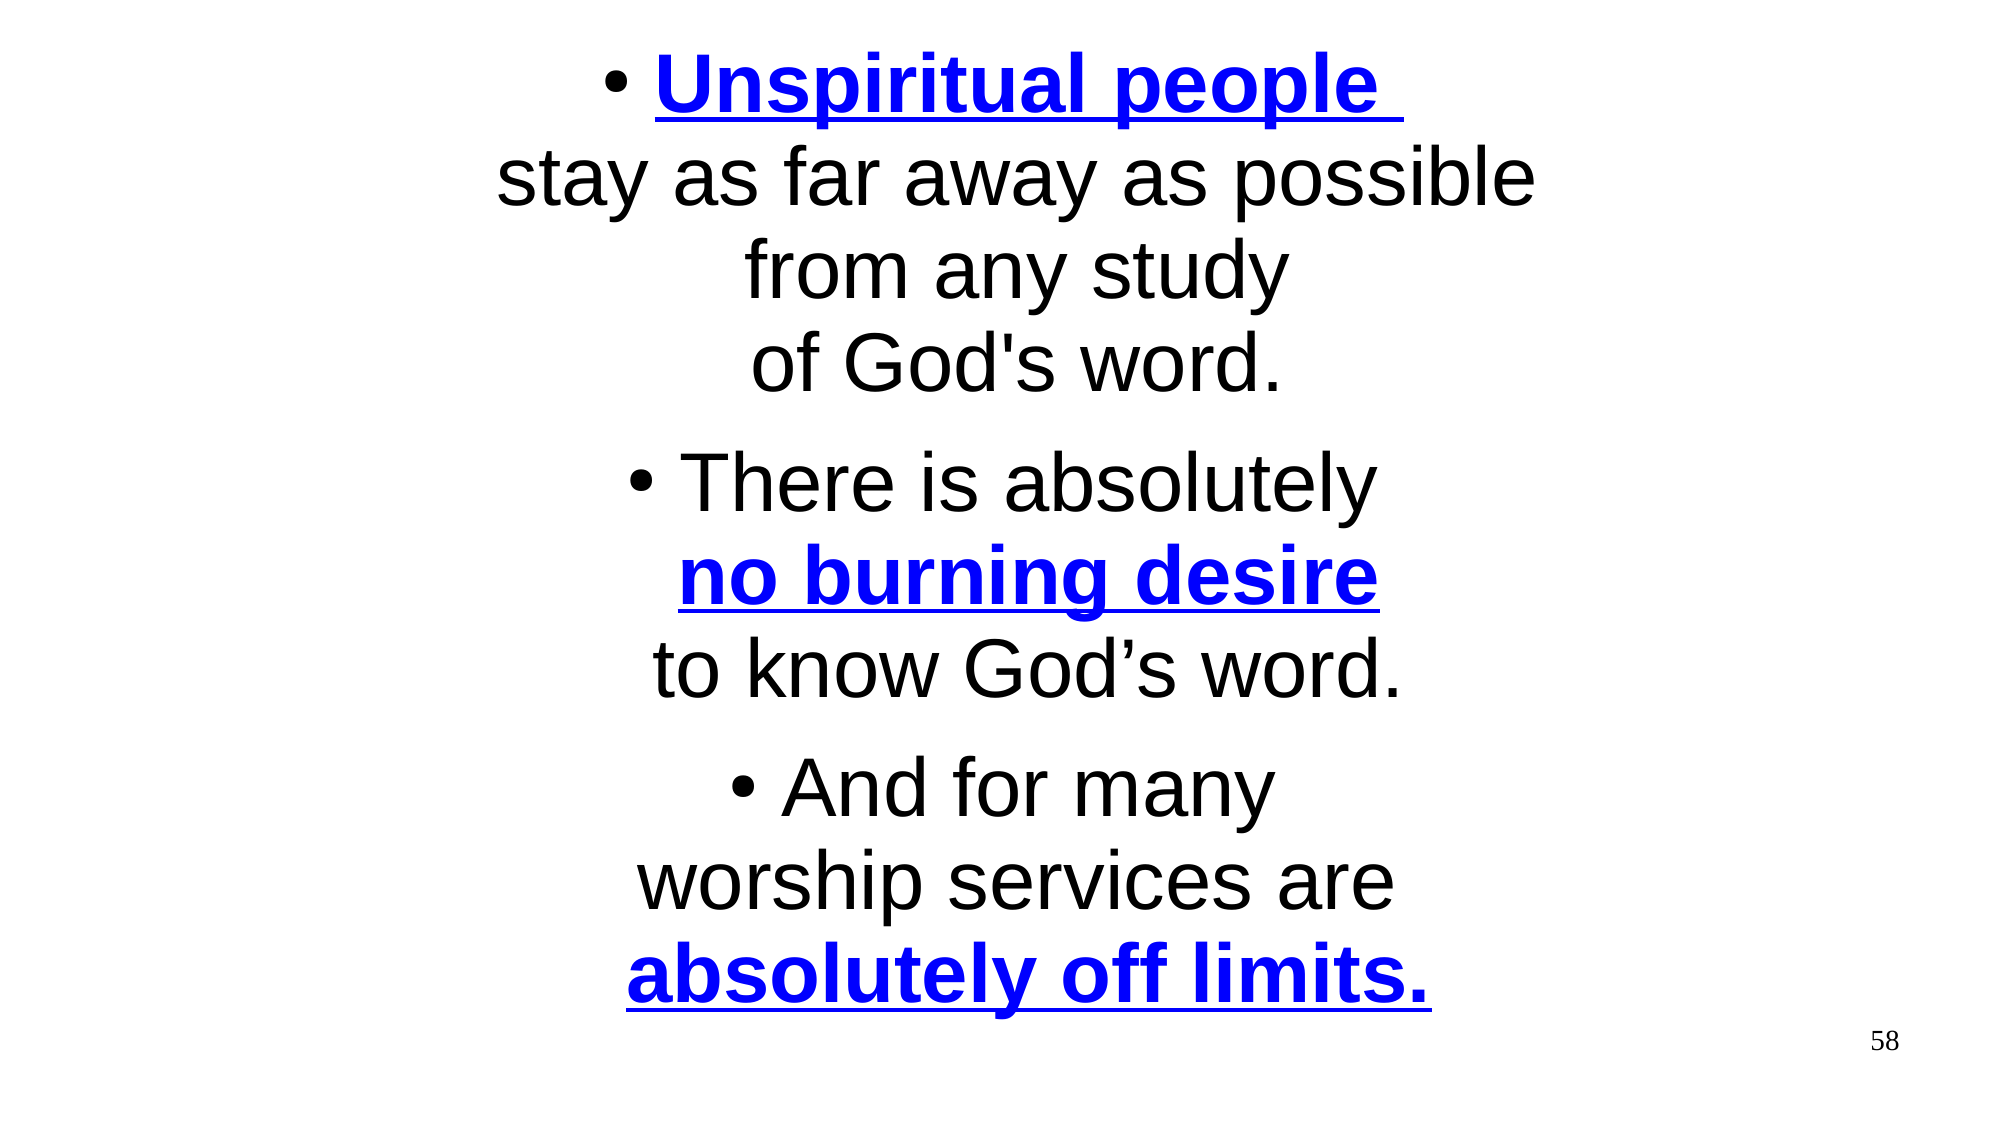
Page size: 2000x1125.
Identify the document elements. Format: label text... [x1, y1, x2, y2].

list Unspiritual people stay as far away as possible from any study of God's word. There is absolutely no burning desire to know God’s word. And for many worship services are absolutely off limits. [37, 37, 1951, 1088]
